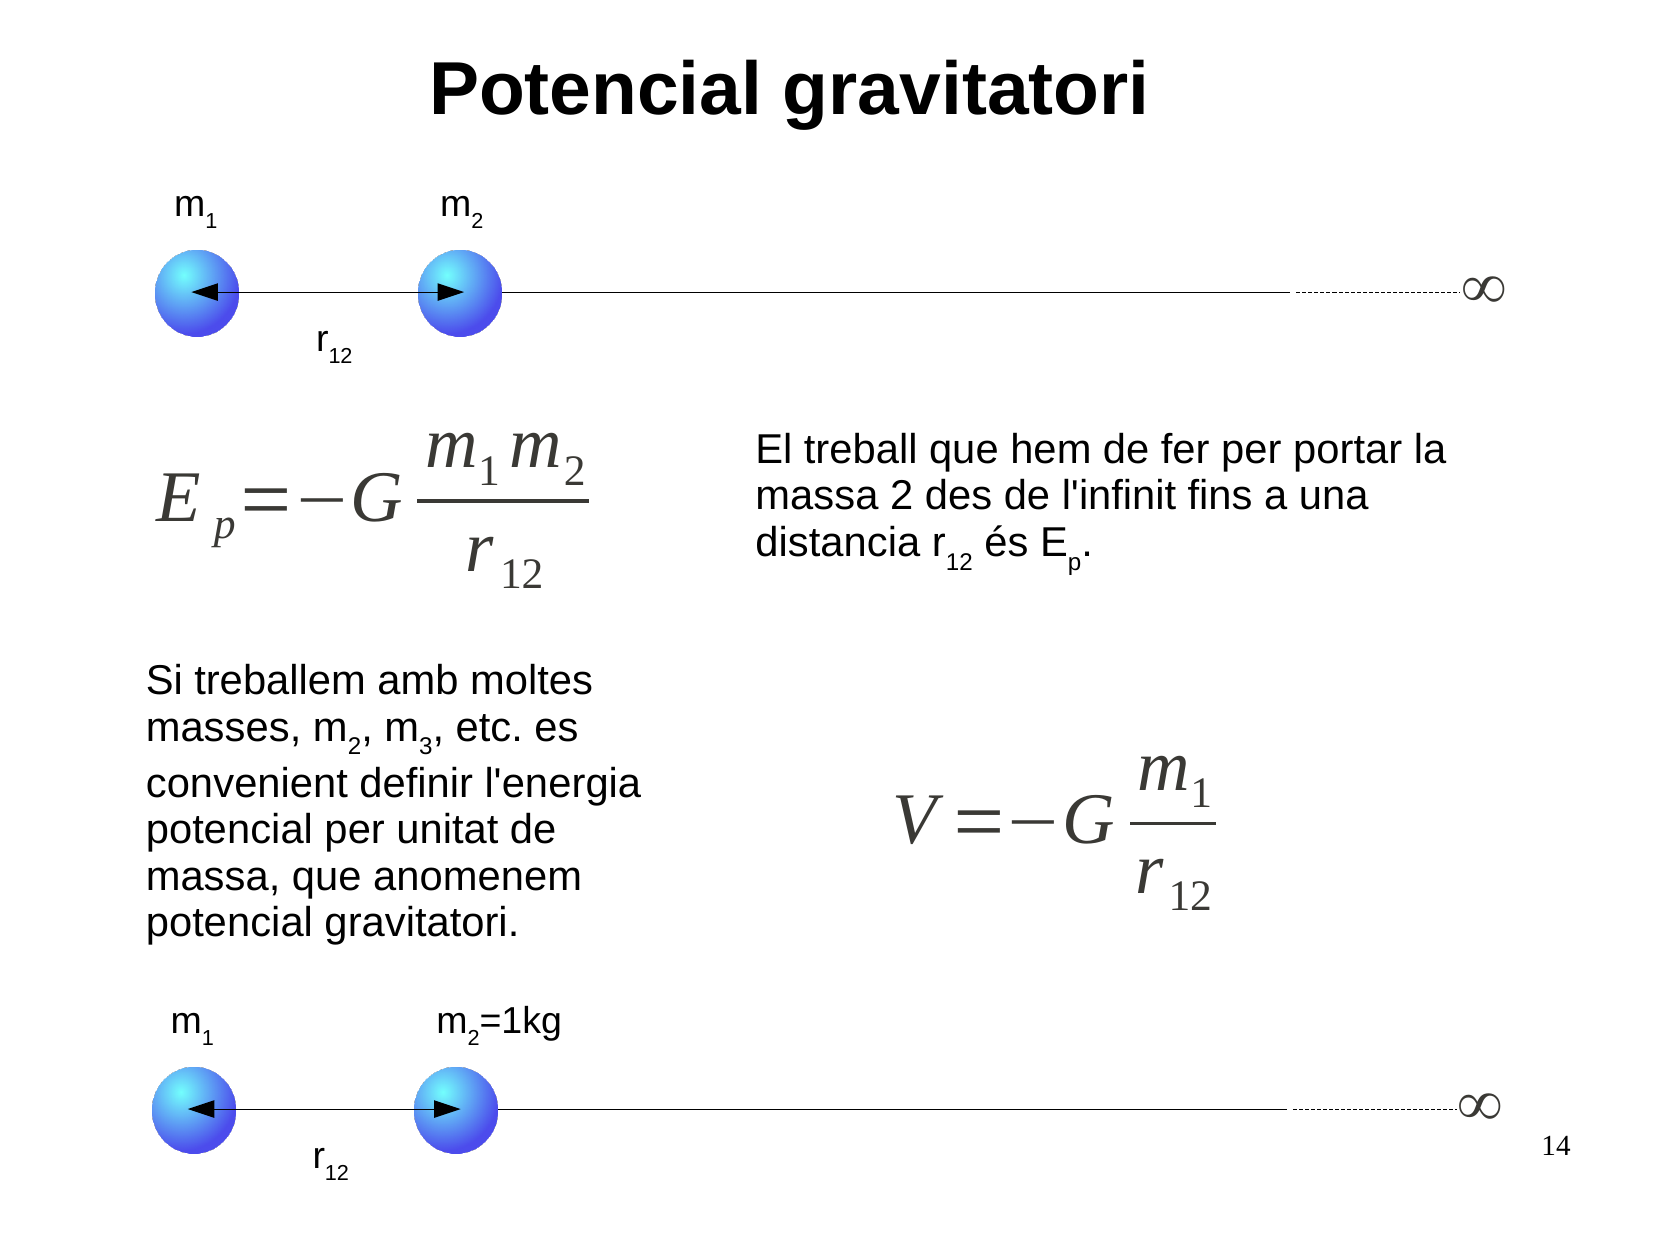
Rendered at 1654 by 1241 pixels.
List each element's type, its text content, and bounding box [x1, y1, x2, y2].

chart [885, 726, 1226, 920]
chart [1454, 249, 1513, 319]
text_box r12 [297, 1126, 380, 1193]
picture [148, 242, 248, 346]
text_box m1 [155, 992, 252, 1058]
text_box m1 [159, 175, 256, 241]
text_box m2=1kg [421, 992, 599, 1066]
text_box Si treballem amb moltes masses, m2, m3, etc. es convenient definir l'energia potencial per unitat de massa, que anomenem potencial gravitatori. [131, 649, 709, 954]
text_box Potencial gravitatori [414, 39, 1230, 139]
chart [145, 403, 599, 598]
text_box El treball que hem de fer per portar la massa 2 des de l'infinit fins a una distancia r12 és Ep. [740, 418, 1552, 597]
text_box m2 [425, 175, 518, 249]
picture [407, 1059, 507, 1163]
picture [411, 242, 511, 346]
chart [1450, 1066, 1510, 1136]
picture [145, 1059, 245, 1163]
text_box r12 [301, 309, 383, 376]
